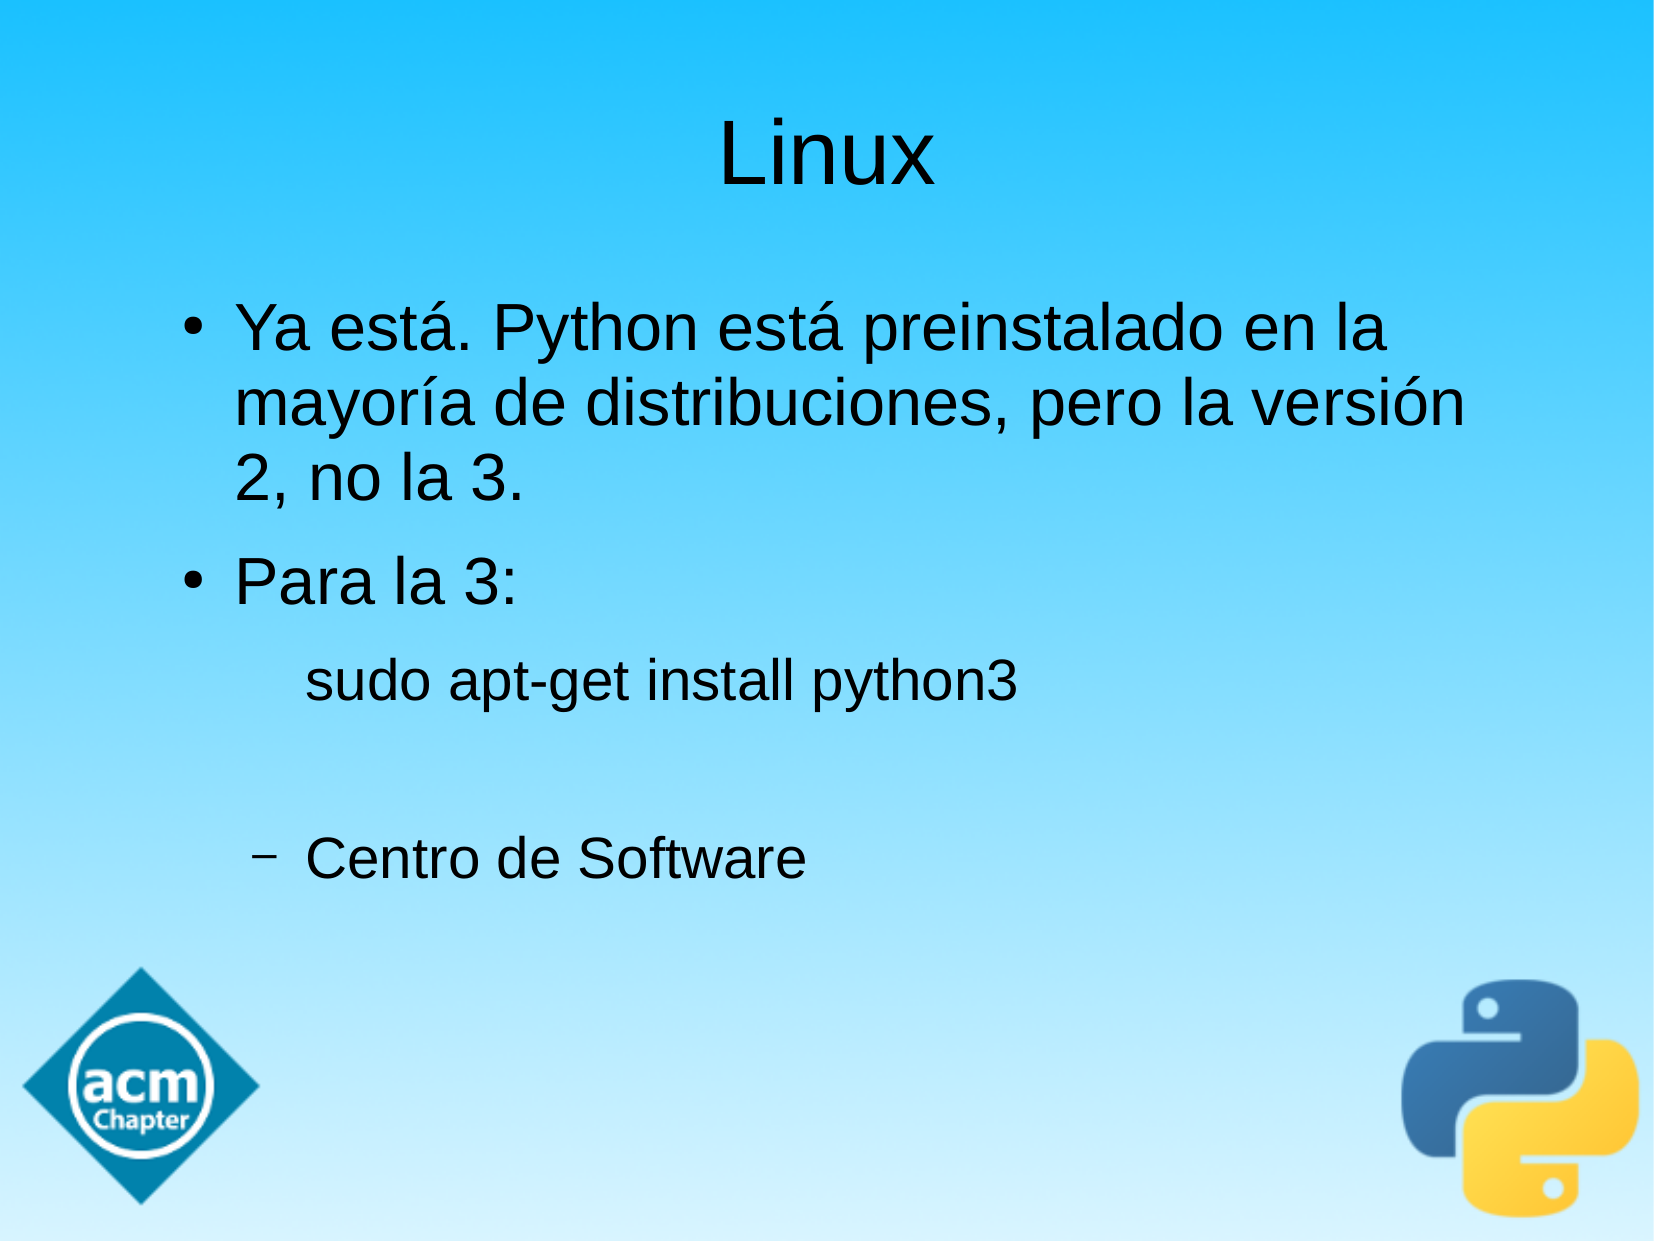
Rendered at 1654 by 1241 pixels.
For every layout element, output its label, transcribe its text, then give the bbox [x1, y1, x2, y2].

list Ya está. Python está preinstalado en la mayoría de distribuciones, pero la versión 2, no la 3. Para la 3: sudo apt-get install python3 Centro de Software [163, 290, 1490, 1010]
title Linux [82, 49, 1571, 257]
picture [0, 0, 1654, 1241]
